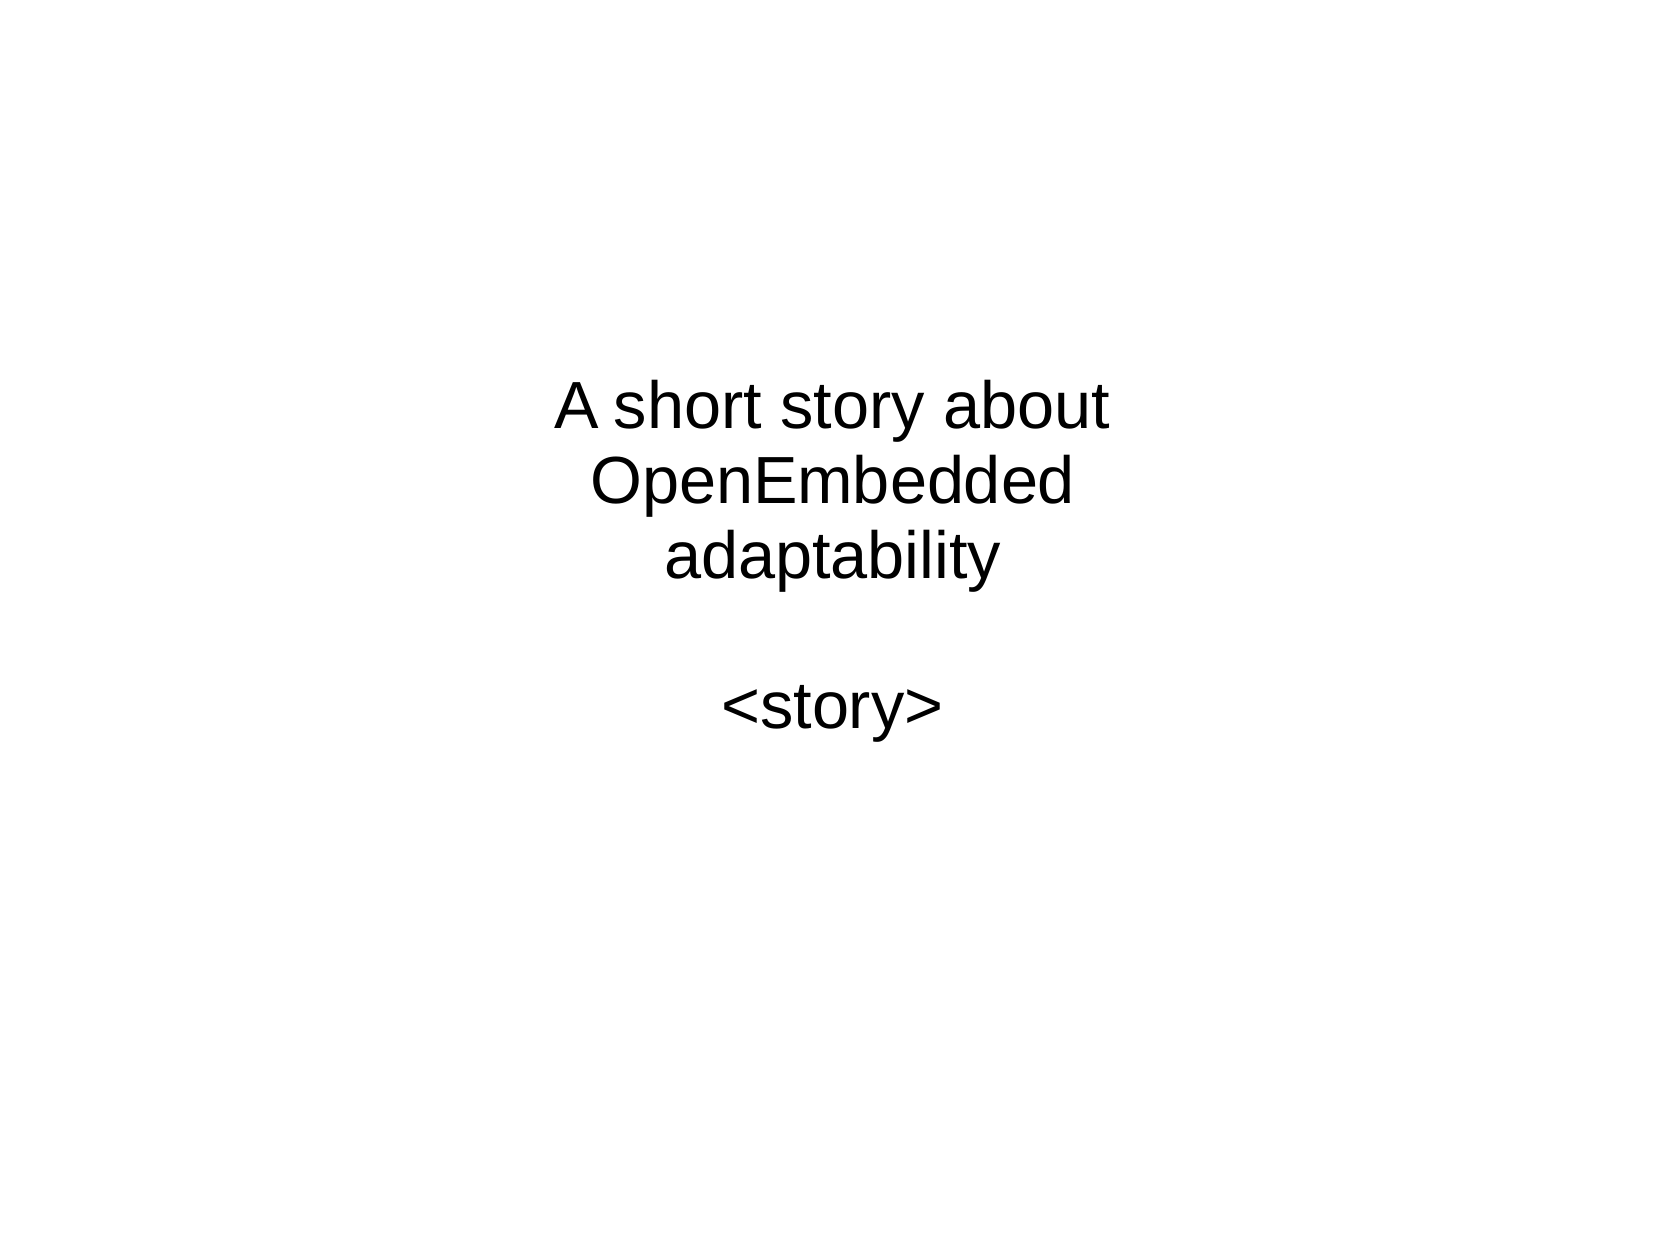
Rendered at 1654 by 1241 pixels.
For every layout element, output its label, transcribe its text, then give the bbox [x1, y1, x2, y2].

text_box A short story about OpenEmbedded adaptability <story> [88, 153, 1577, 958]
